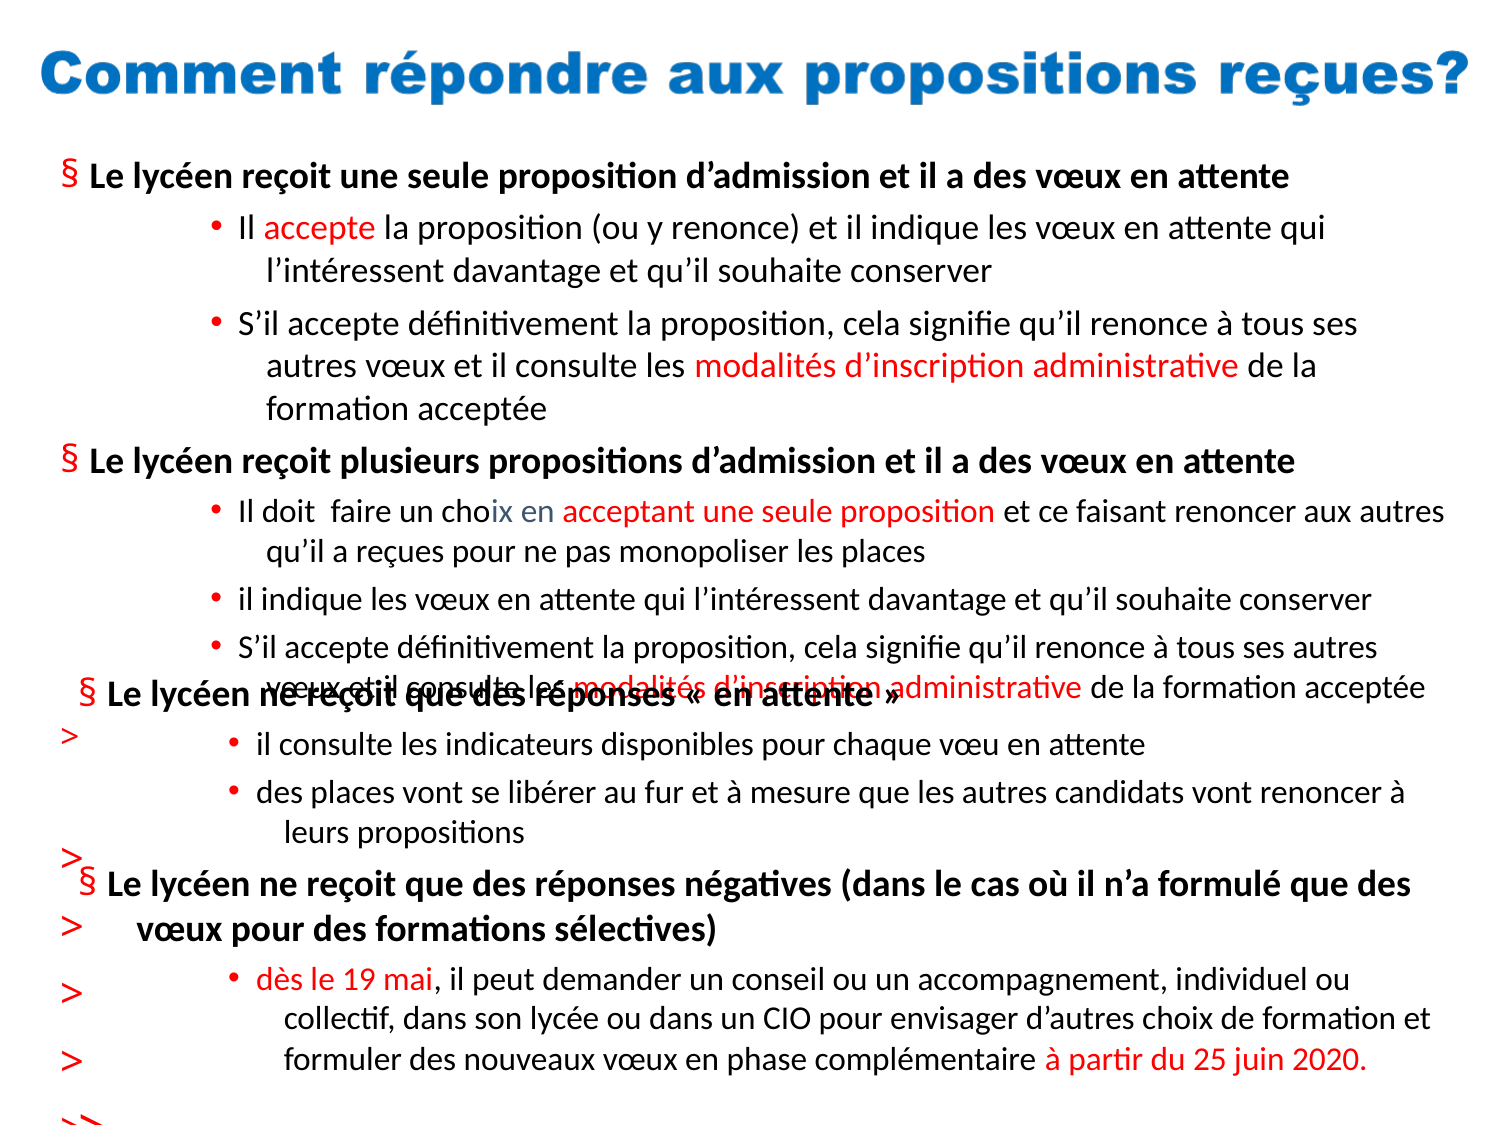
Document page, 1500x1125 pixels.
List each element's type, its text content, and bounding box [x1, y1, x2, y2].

text_box Le lycéen reçoit une seule proposition d’admission et il a des vœux en attente Il accepte la proposition (ou y renonce) et il indique les vœux en attente qui l’intéressent davantage et qu’il souhaite conserver S’il accepte définitivement la proposition, cela signifie qu’il renonce à tous ses autres vœux et il consulte les modalités d’inscription administrative de la formation acceptée Le lycéen reçoit plusieurs propositions d’admission et il a des vœux en attente Il doit faire un choix en acceptant une seule proposition et ce faisant renoncer aux autres qu’il a reçues pour ne pas monopoliser les places il indique les vœux en attente qui l’intéressent davantage et qu’il souhaite conserver S’il accepte définitivement la proposition, cela signifie qu’il renonce à tous ses autres vœux et il consulte les modalités d’inscription administrative de la formation acceptée [45, 144, 1463, 1125]
picture [3, 20, 1500, 144]
text_box Le lycéen ne reçoit que des réponses « en attente » il consulte les indicateurs disponibles pour chaque vœu en attente des places vont se libérer au fur et à mesure que les autres candidats vont renoncer à leurs propositions Le lycéen ne reçoit que des réponses négatives (dans le cas où il n’a formulé que des vœux pour des formations sélectives) dès le 19 mai, il peut demander un conseil ou un accompagnement, individuel ou collectif, dans son lycée ou dans un CIO pour envisager d’autres choix de formation et formuler des nouveaux vœux en phase complémentaire à partir du 25 juin 2020. [63, 661, 1481, 1125]
